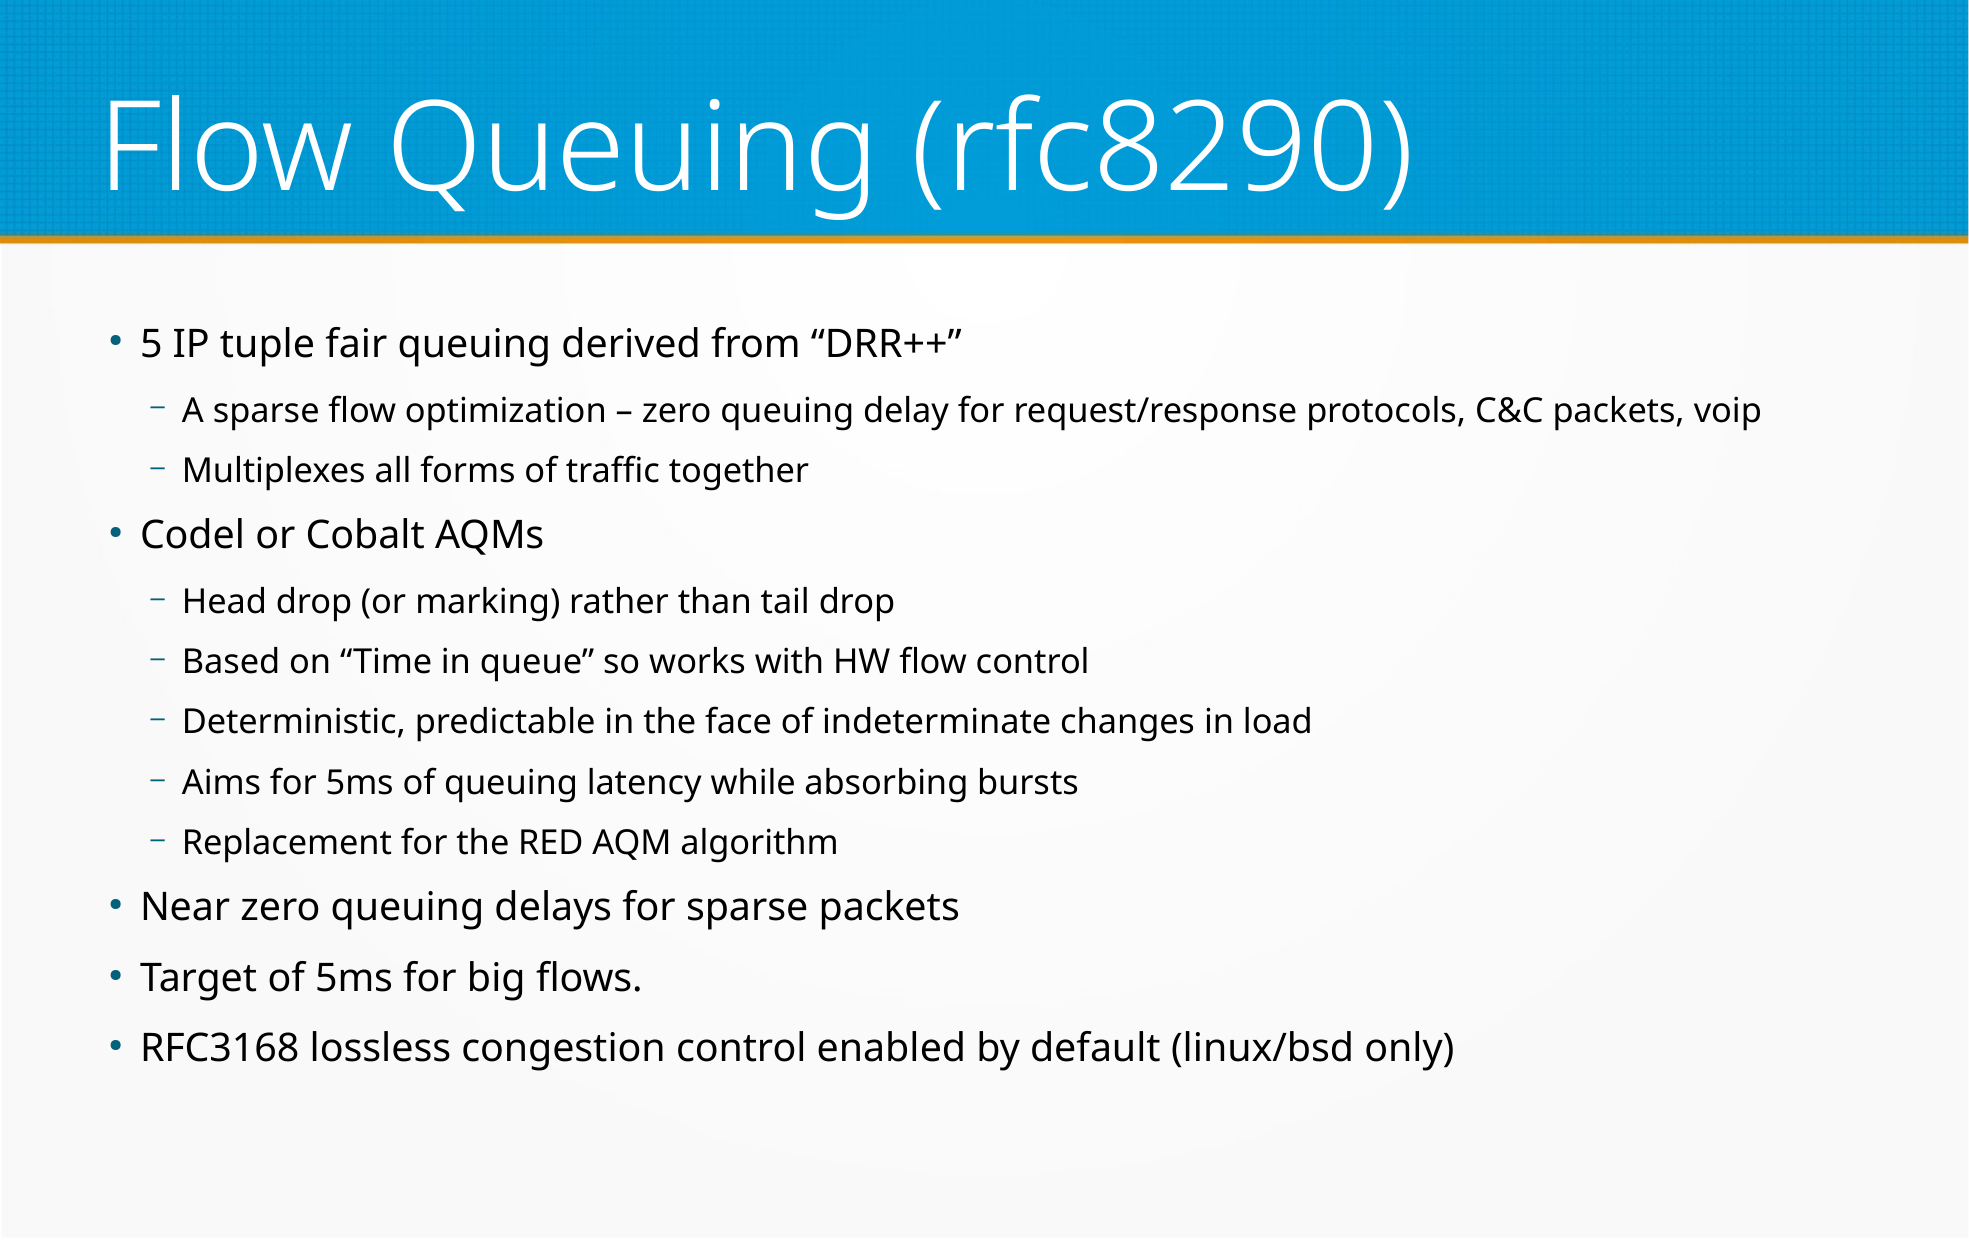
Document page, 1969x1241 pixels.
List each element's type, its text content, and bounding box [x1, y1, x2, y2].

picture [0, 233, 1969, 1241]
list 5 IP tuple fair queuing derived from “DRR++” A sparse flow optimization – zero queuing delay for request/response protocols, C&C packets, voip Multiplexes all forms of traffic together Codel or Cobalt AQMs Head drop (or marking) rather than tail drop Based on “Time in queue” so works with HW flow control Deterministic, predictable in the face of indeterminate changes in load Aims for 5ms of queuing latency while absorbing bursts Replacement for the RED AQM algorithm Near zero queuing delays for sparse packets Target of 5ms for big flows. RFC3168 lossless congestion control enabled by default (linux/bsd only) [98, 315, 1861, 1081]
title Flow Queuing (rfc8290) [98, 19, 1870, 227]
